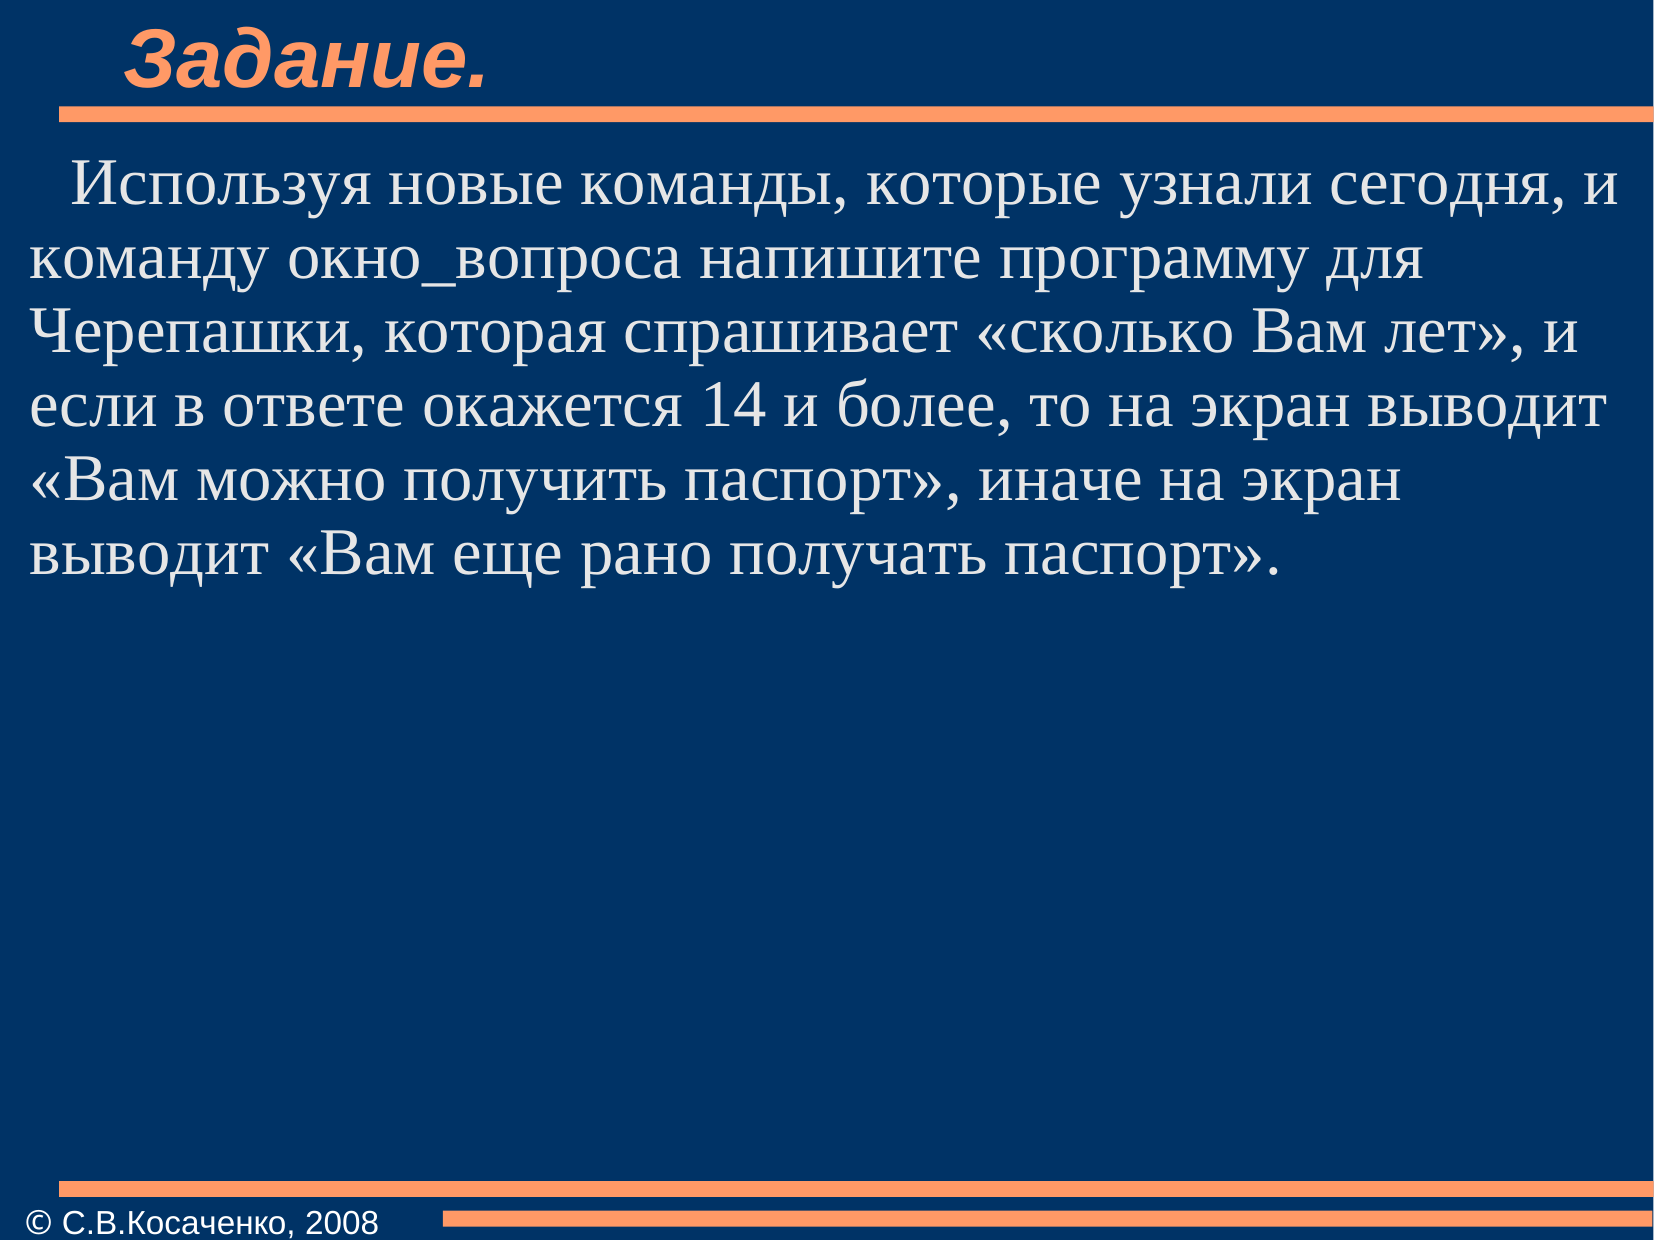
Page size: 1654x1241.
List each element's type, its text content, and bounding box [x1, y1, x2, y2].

list Используя новые команды, которые узнали сегодня, и команду окно_вопроса напишите программу для Черепашки, которая спрашивает «сколько Вам лет», и если в ответе окажется 14 и более, то на экран выводит «Вам можно получить паспорт», иначе на экран выводит «Вам еще рано получать паспорт». [29, 144, 1654, 821]
title Задание. [123, 0, 1536, 119]
